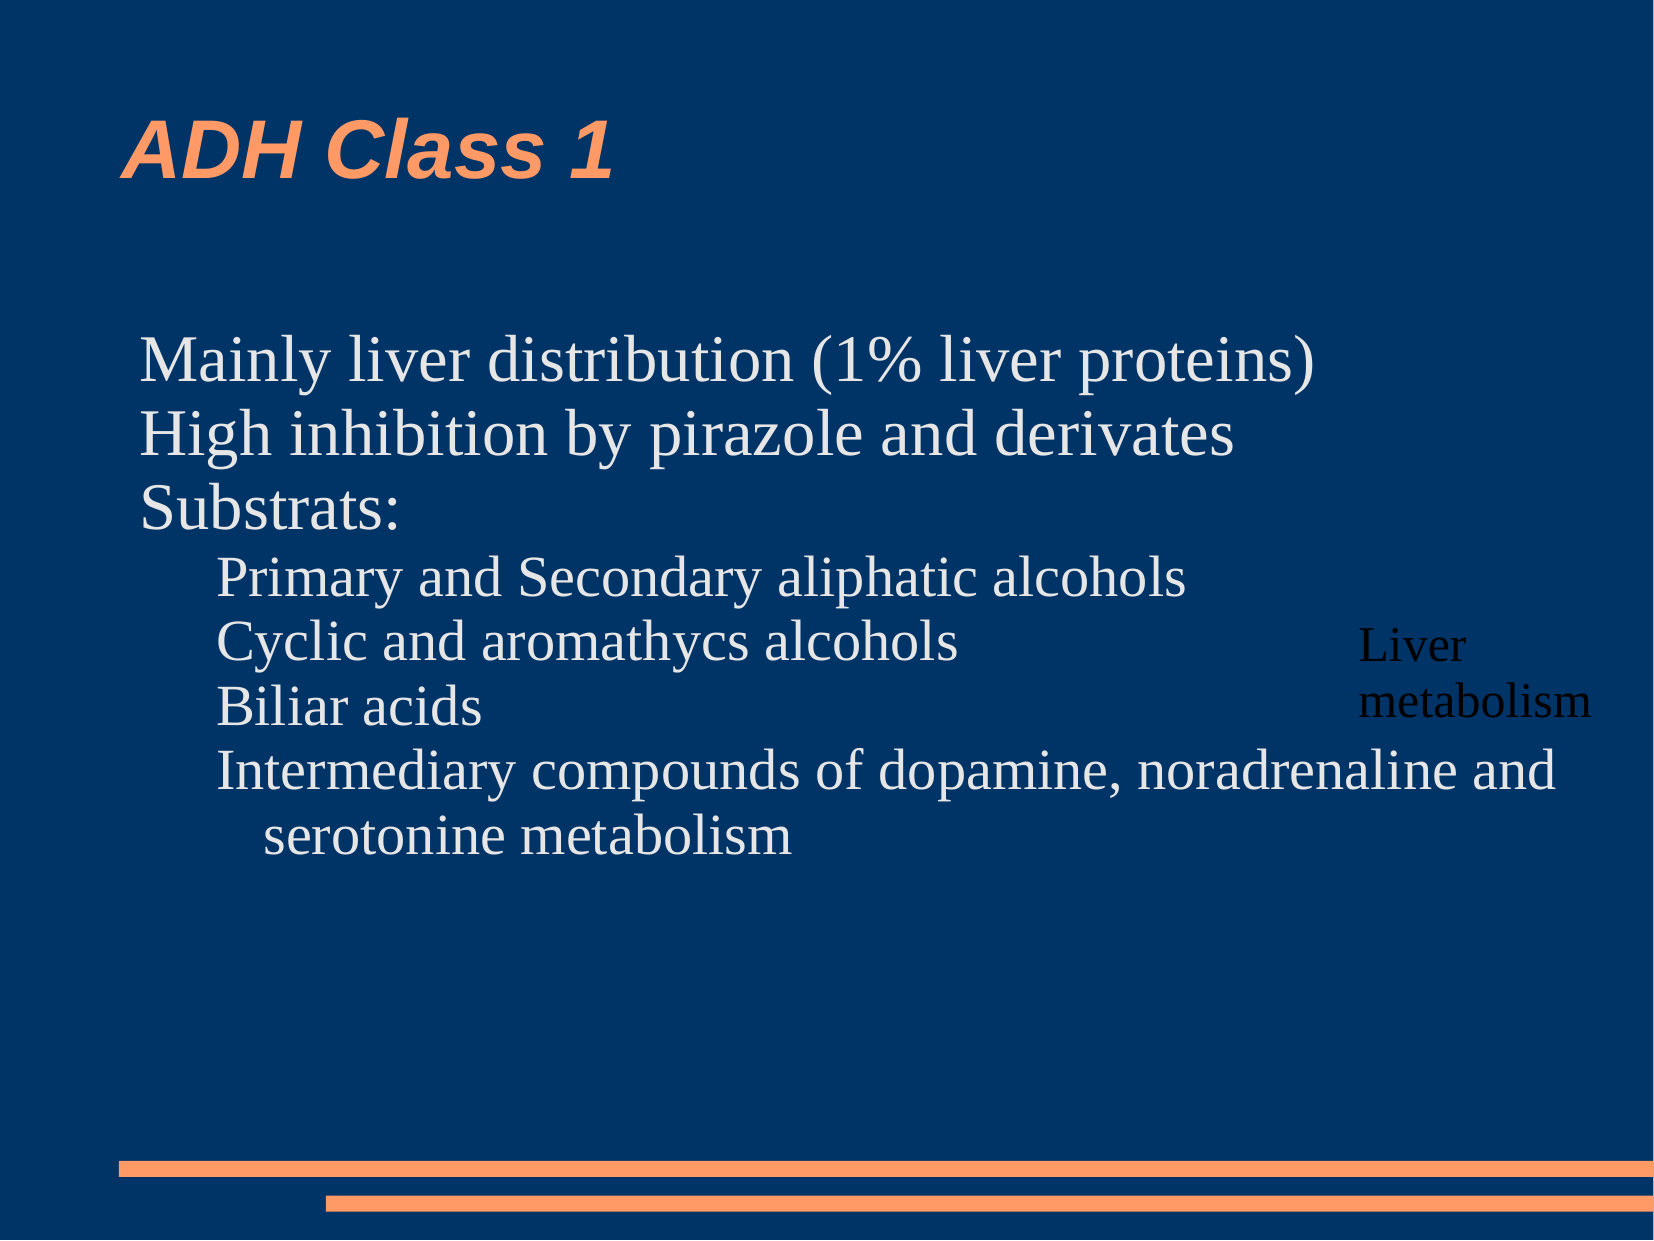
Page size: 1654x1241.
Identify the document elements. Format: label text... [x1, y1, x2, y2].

text_box Liver metabolism [1358, 617, 1625, 739]
title ADH Class 1 [121, 46, 1534, 254]
list Mainly liver distribution (1% liver proteins) High inhibition by pirazole and derivates Substrats: Primary and Secondary aliphatic alcohols Cyclic and aromathycs alcohols Biliar acids Intermediary compounds of dopamine, noradrenaline and serotonine metabolism [121, 322, 1561, 1133]
